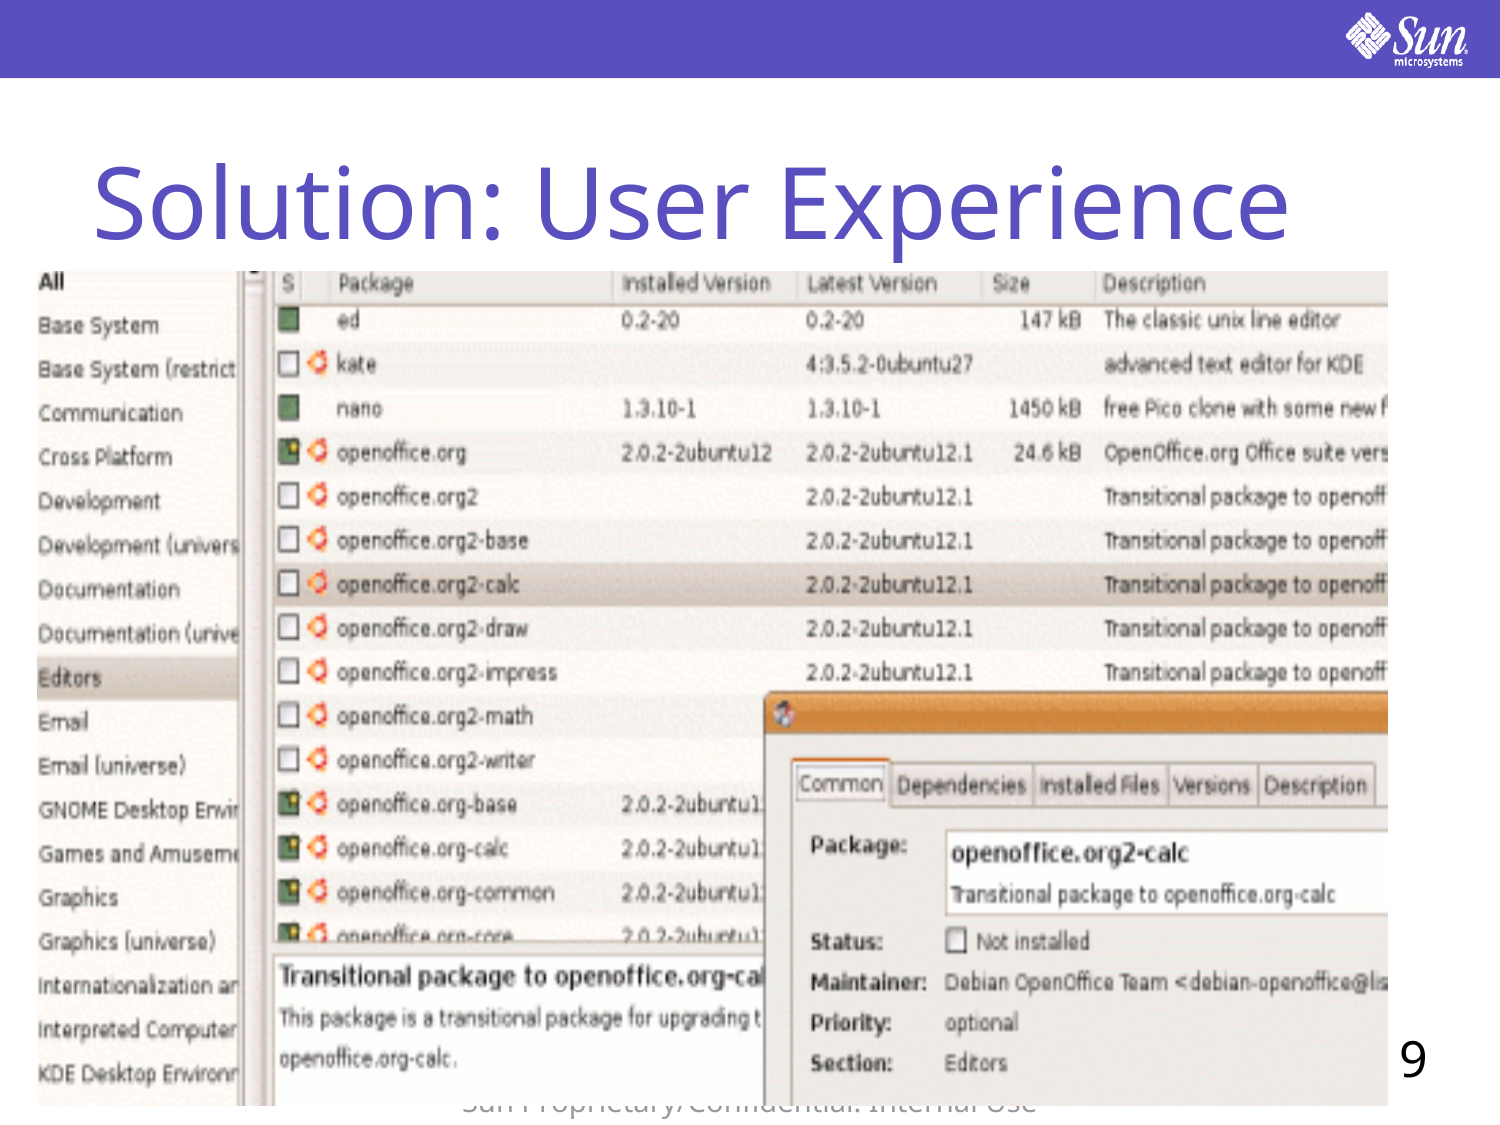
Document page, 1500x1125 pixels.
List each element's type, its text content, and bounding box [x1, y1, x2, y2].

title Solution: User Experience [93, 99, 1455, 311]
picture [37, 271, 1388, 1106]
picture [1342, 8, 1471, 71]
